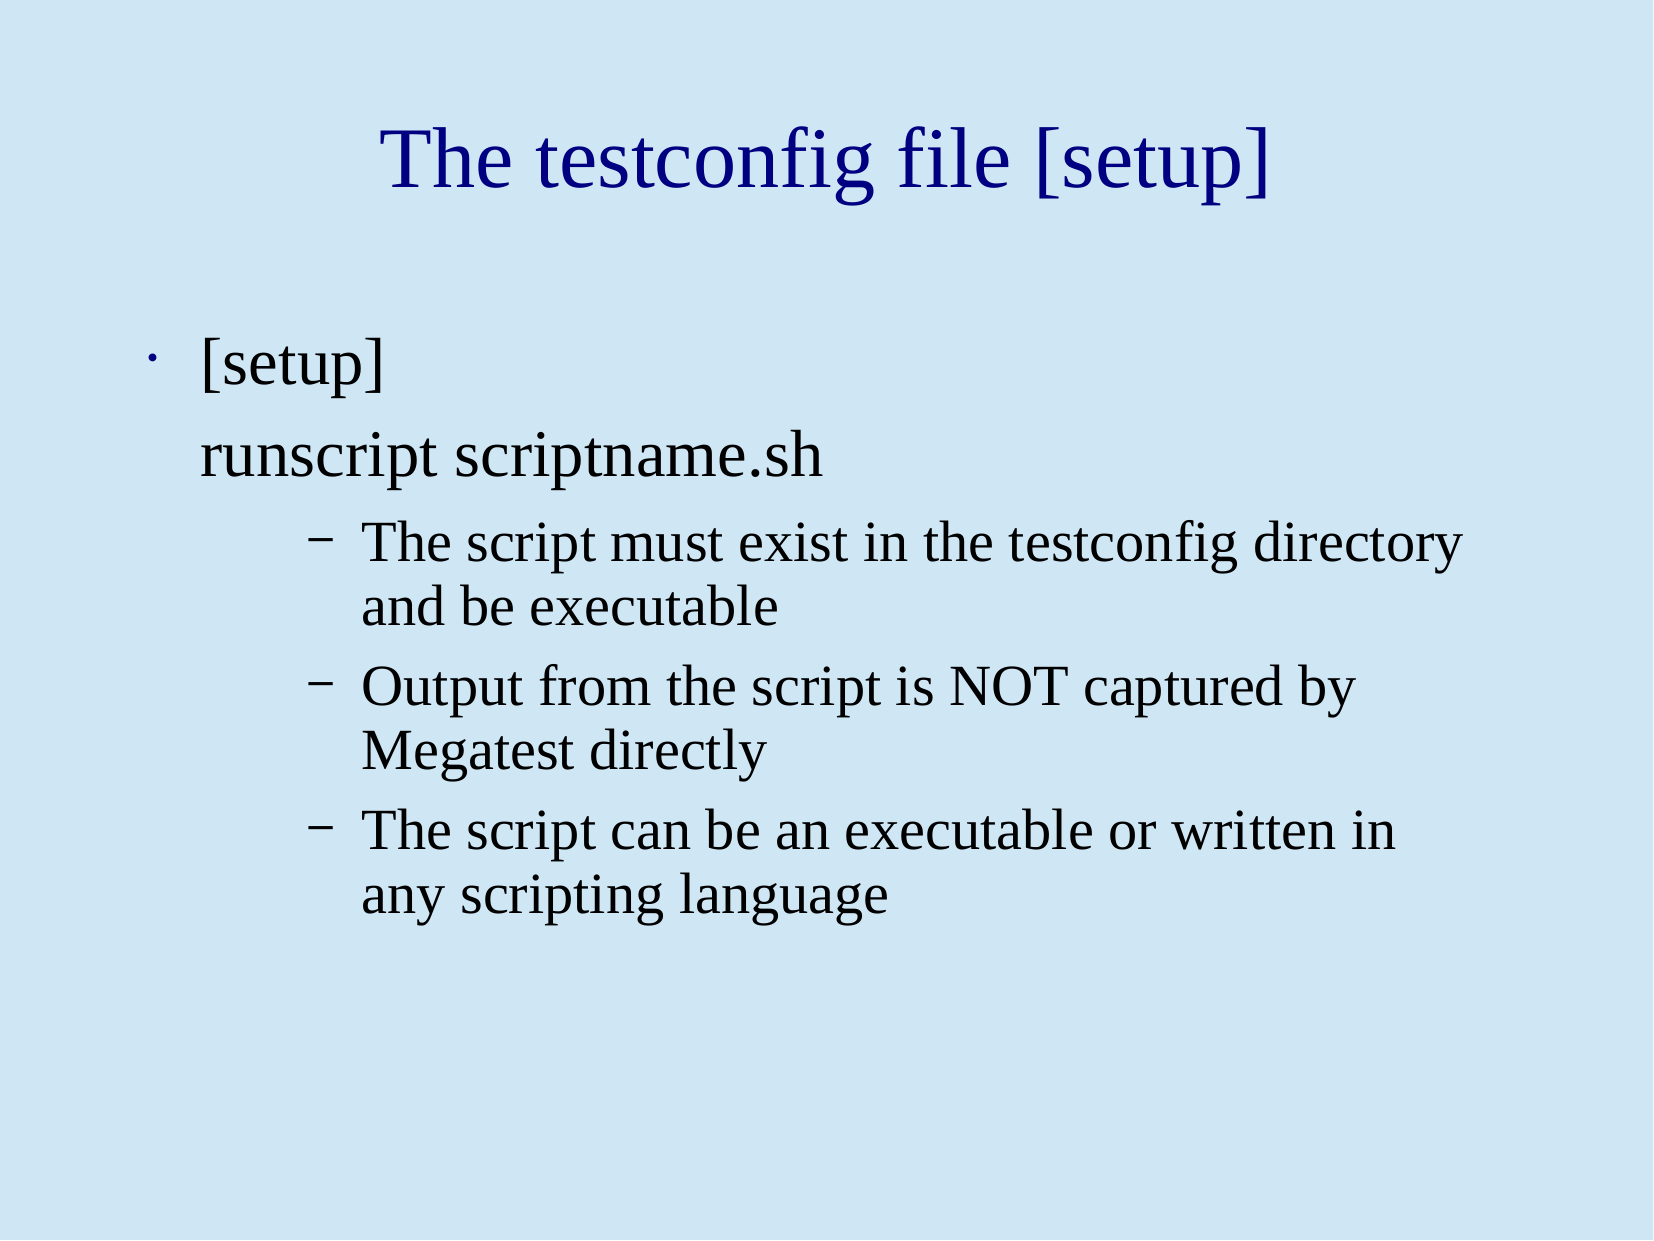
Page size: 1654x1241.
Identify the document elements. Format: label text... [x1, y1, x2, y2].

list [setup] runscript scriptname.sh The script must exist in the testconfig directory and be executable Output from the script is NOT captured by Megatest directly The script can be an executable or written in any scripting language [129, 324, 1489, 1045]
title The testconfig file [setup] [82, 55, 1571, 263]
